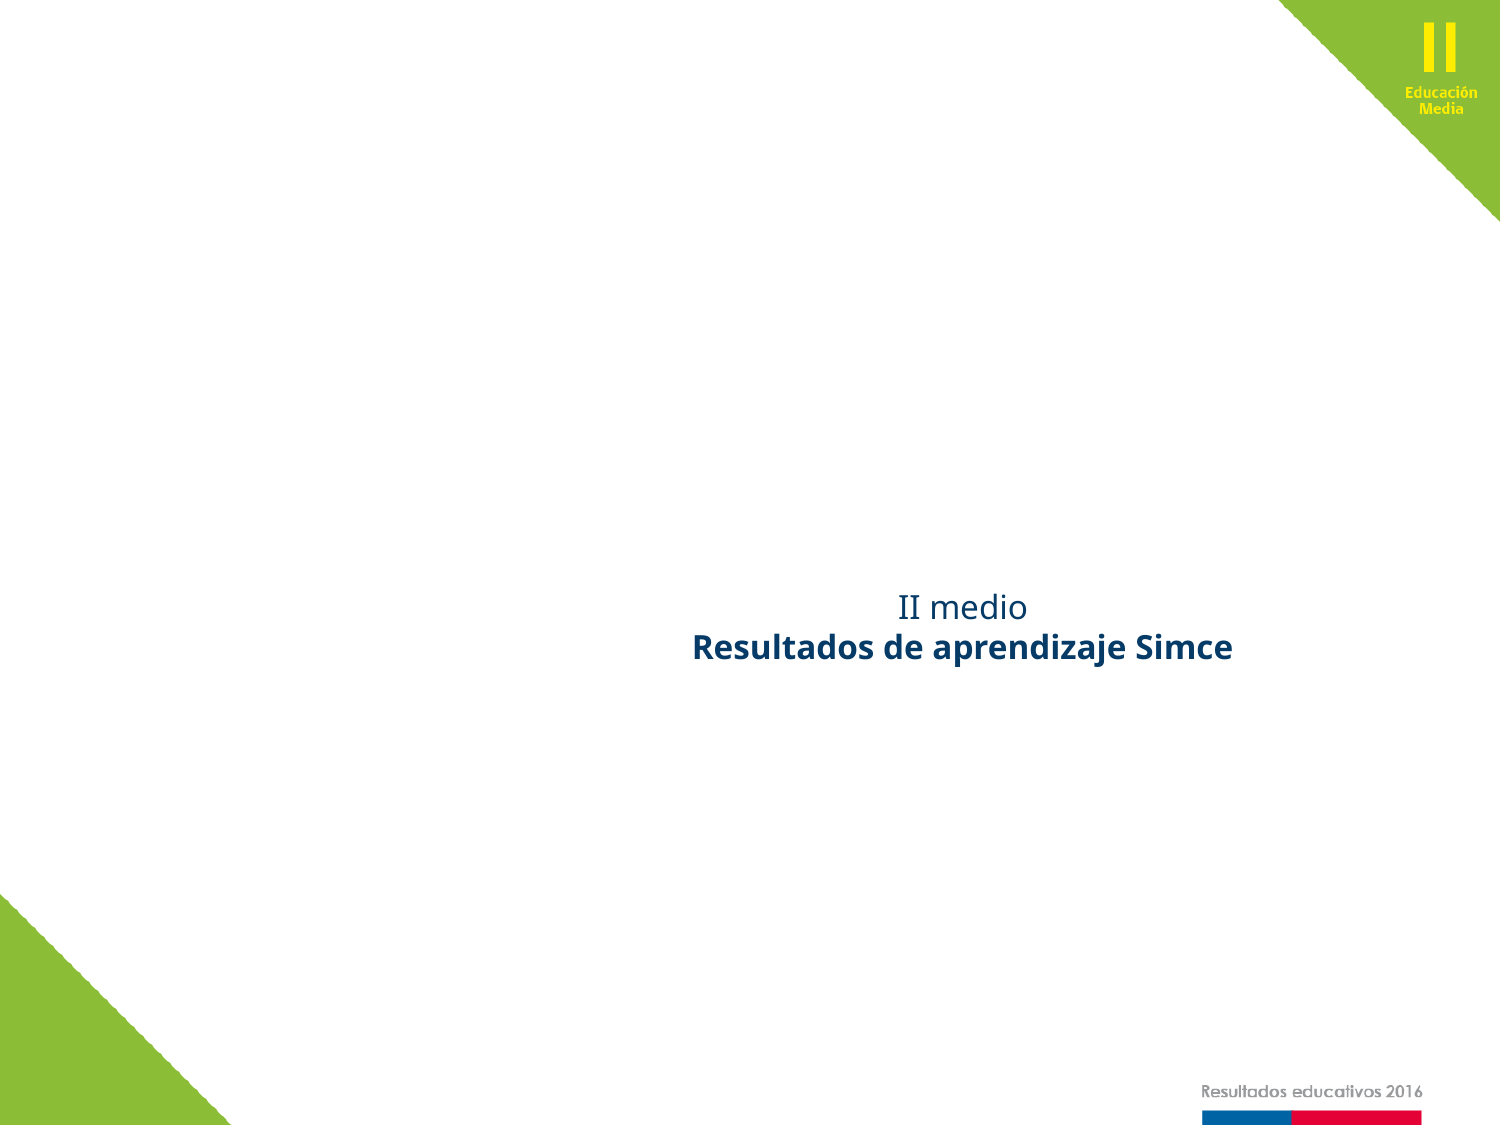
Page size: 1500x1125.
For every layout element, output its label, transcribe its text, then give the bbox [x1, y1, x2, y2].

picture [0, 0, 1500, 1125]
text_box II medio Resultados de aprendizaje Simce [668, 538, 1258, 676]
